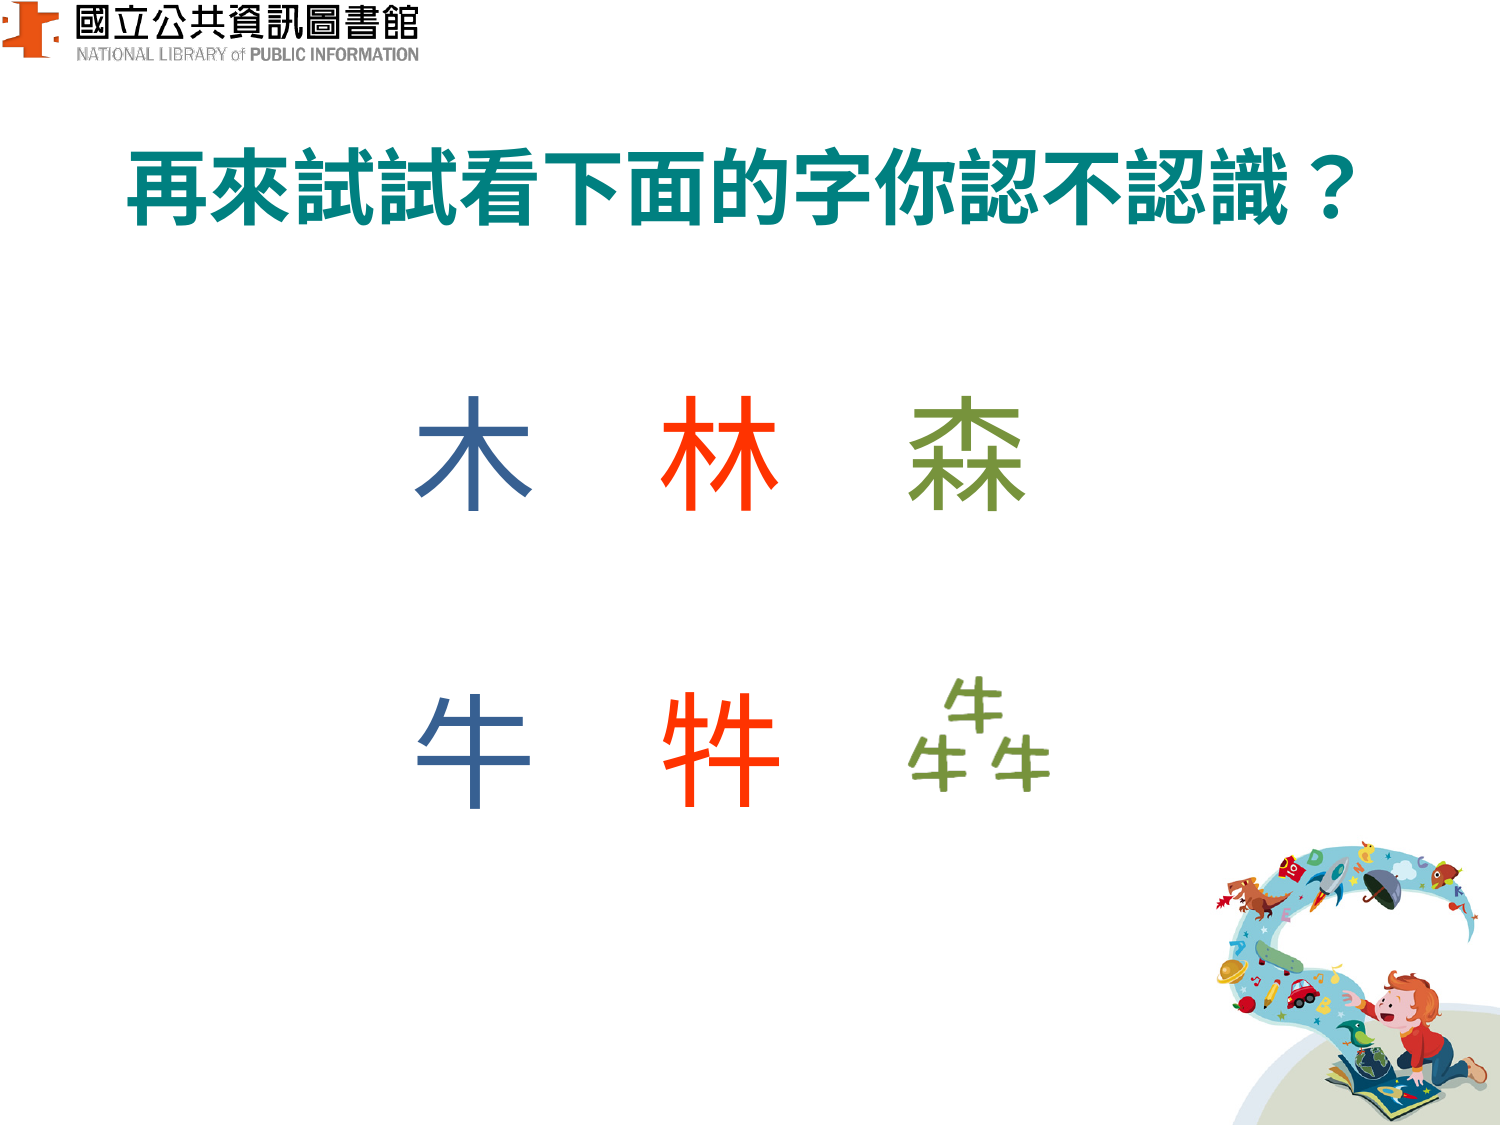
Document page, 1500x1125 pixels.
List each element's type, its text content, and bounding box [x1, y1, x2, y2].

picture [0, 0, 420, 62]
picture [854, 633, 1105, 815]
text_box 木 [396, 368, 552, 534]
title 再來試試看下面的字你認不認識？ [75, 91, 1425, 279]
text_box 牛 [396, 667, 552, 833]
picture [1210, 835, 1500, 1125]
text_box 牪 [644, 665, 800, 831]
text_box 林 [642, 368, 798, 534]
text_box 森 [889, 368, 1045, 534]
